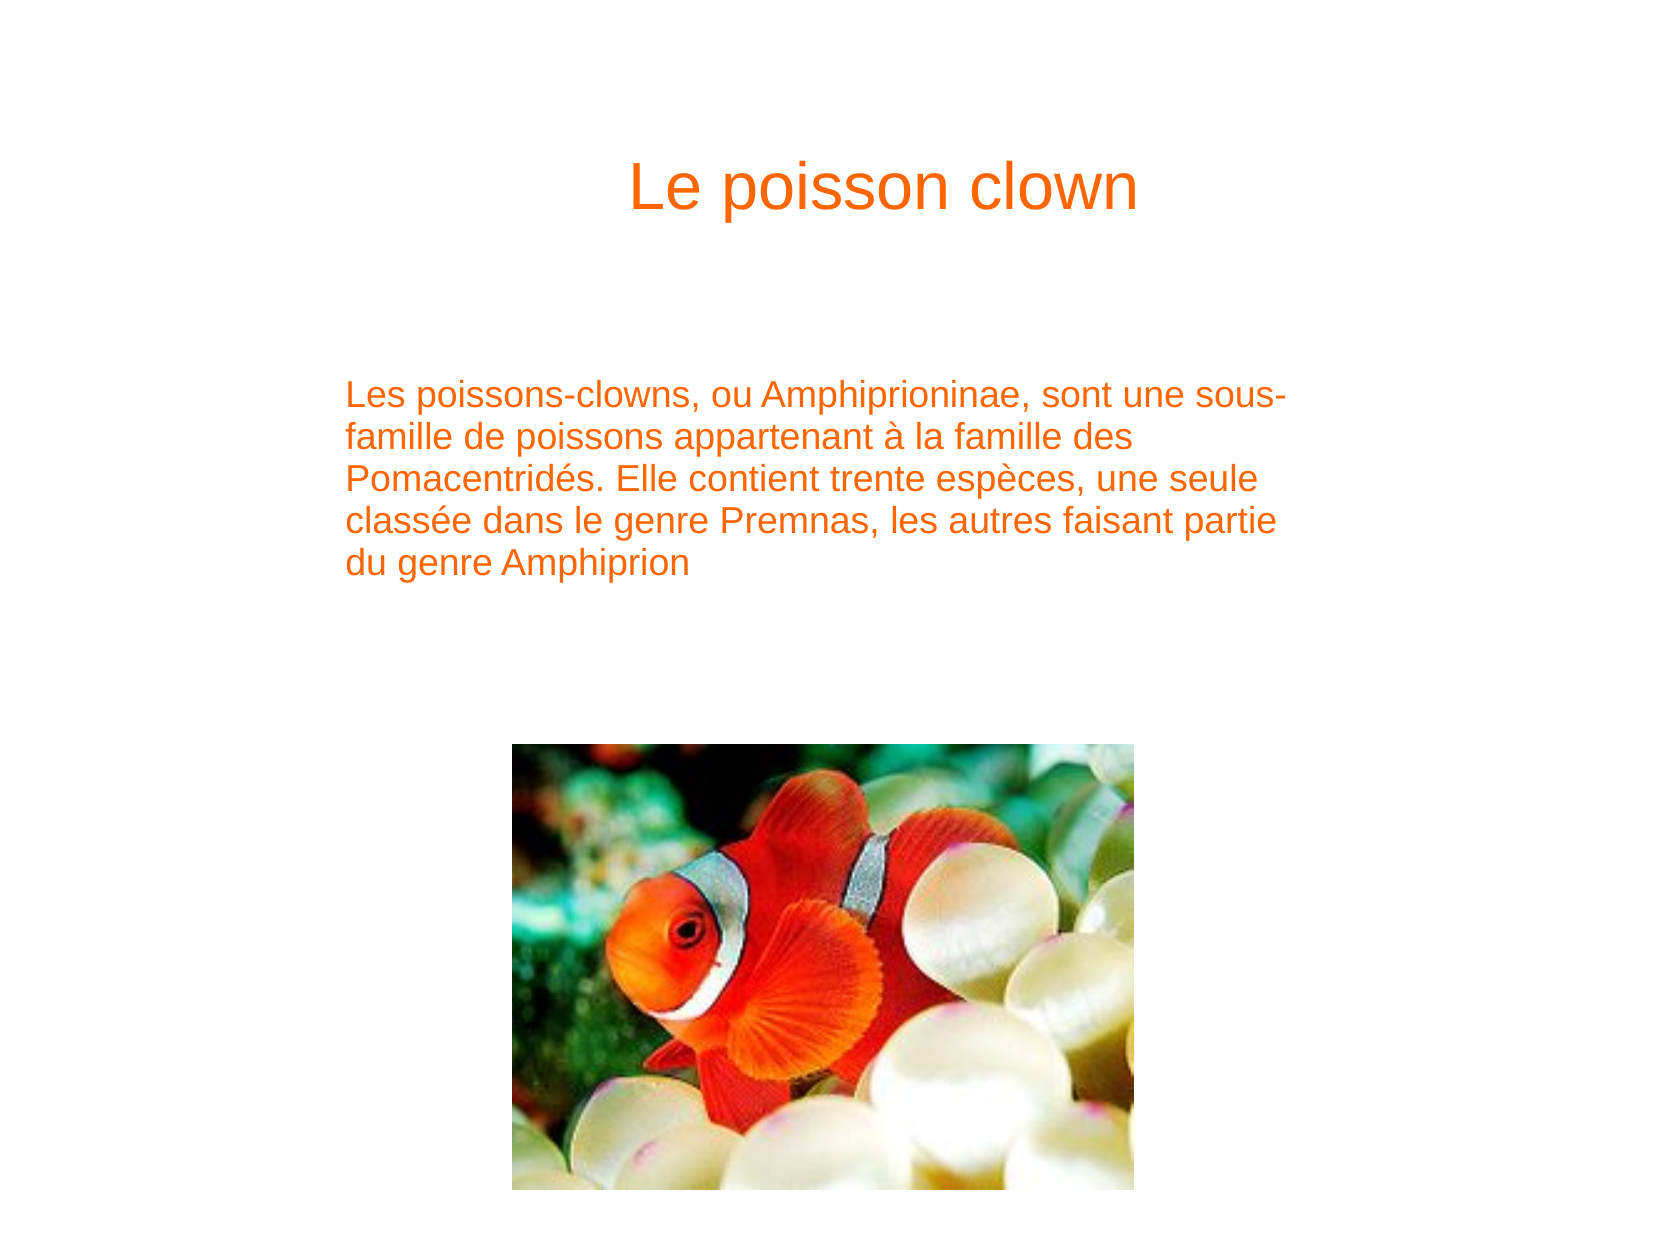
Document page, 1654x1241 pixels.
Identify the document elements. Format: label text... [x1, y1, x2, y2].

picture [512, 744, 1134, 1190]
text_box Le poisson clown [614, 141, 1359, 232]
text_box Les poissons-clowns, ou Amphiprioninae, sont une sous-famille de poissons appartenant à la famille des Pomacentridés. Elle contient trente espèces, une seule classée dans le genre Premnas, les autres faisant partie du genre Amphiprion [330, 366, 1339, 709]
